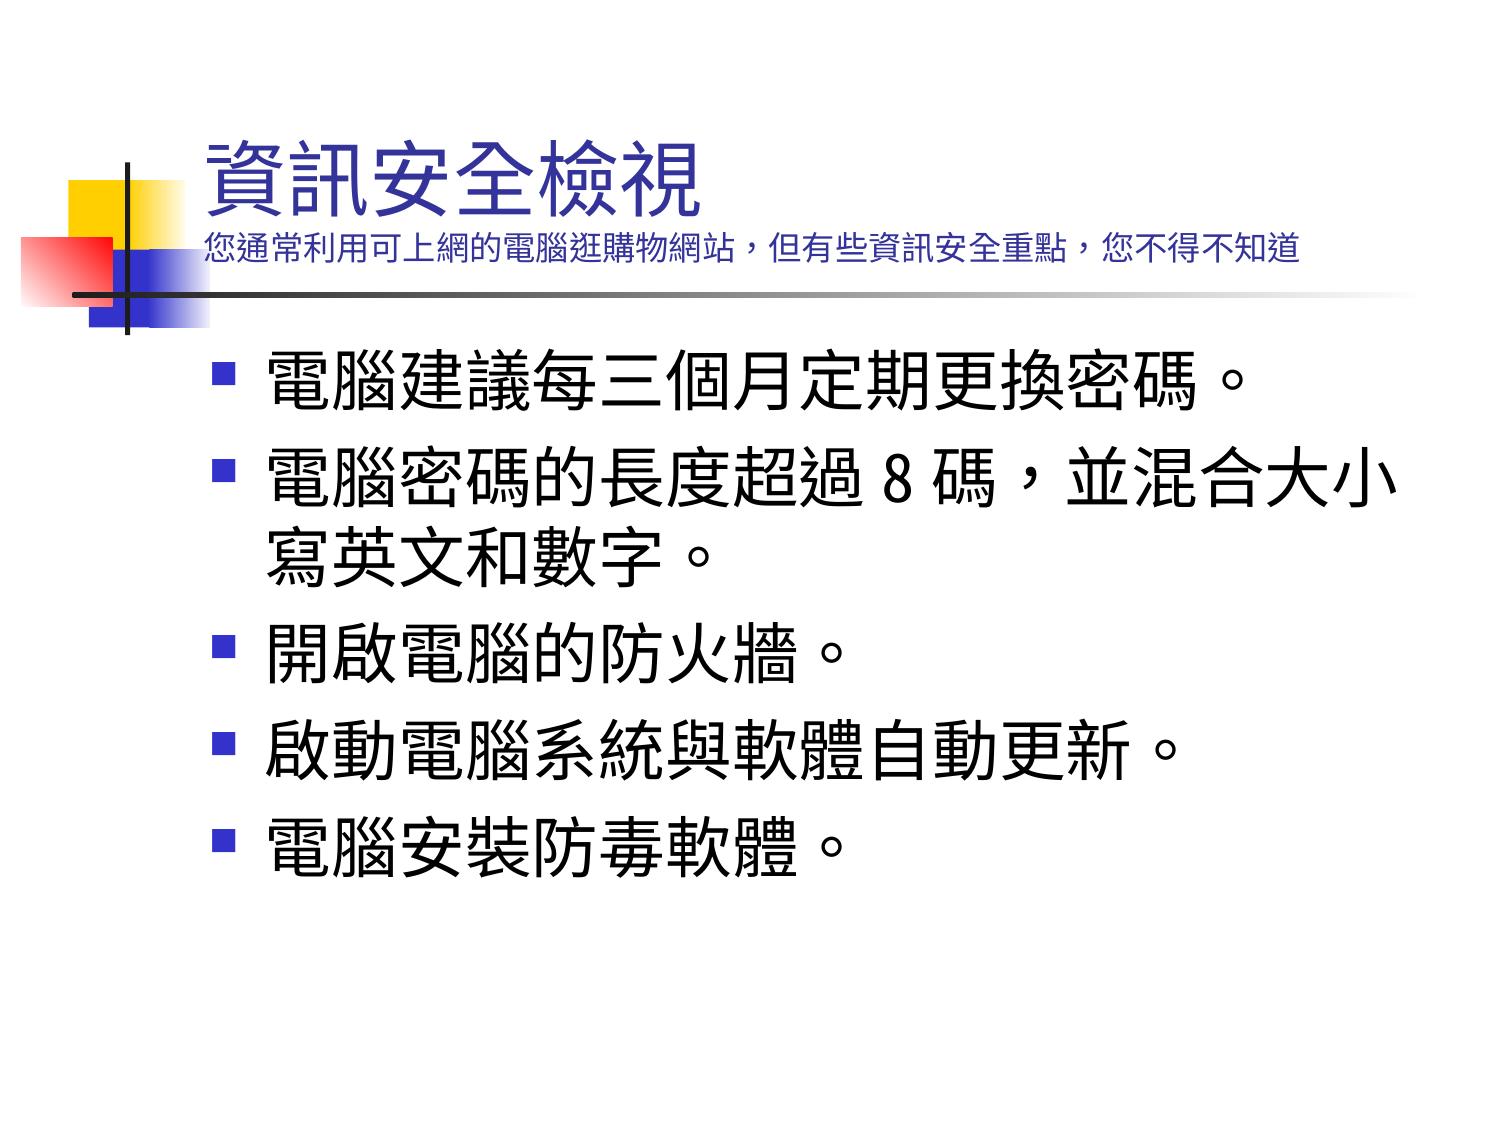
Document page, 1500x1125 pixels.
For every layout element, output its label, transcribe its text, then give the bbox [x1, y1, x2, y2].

list 電腦建議每三個月定期更換密碼。 電腦密碼的長度超過8碼，並混合大小寫英文和數字。 開啟電腦的防火牆。 啟動電腦系統與軟體自動更新。 電腦安裝防毒軟體。 [193, 331, 1469, 1007]
title 資訊安全檢視 您通常利用可上網的電腦逛購物網站，但有些資訊安全重點，您不得不知道 [188, 35, 1468, 276]
